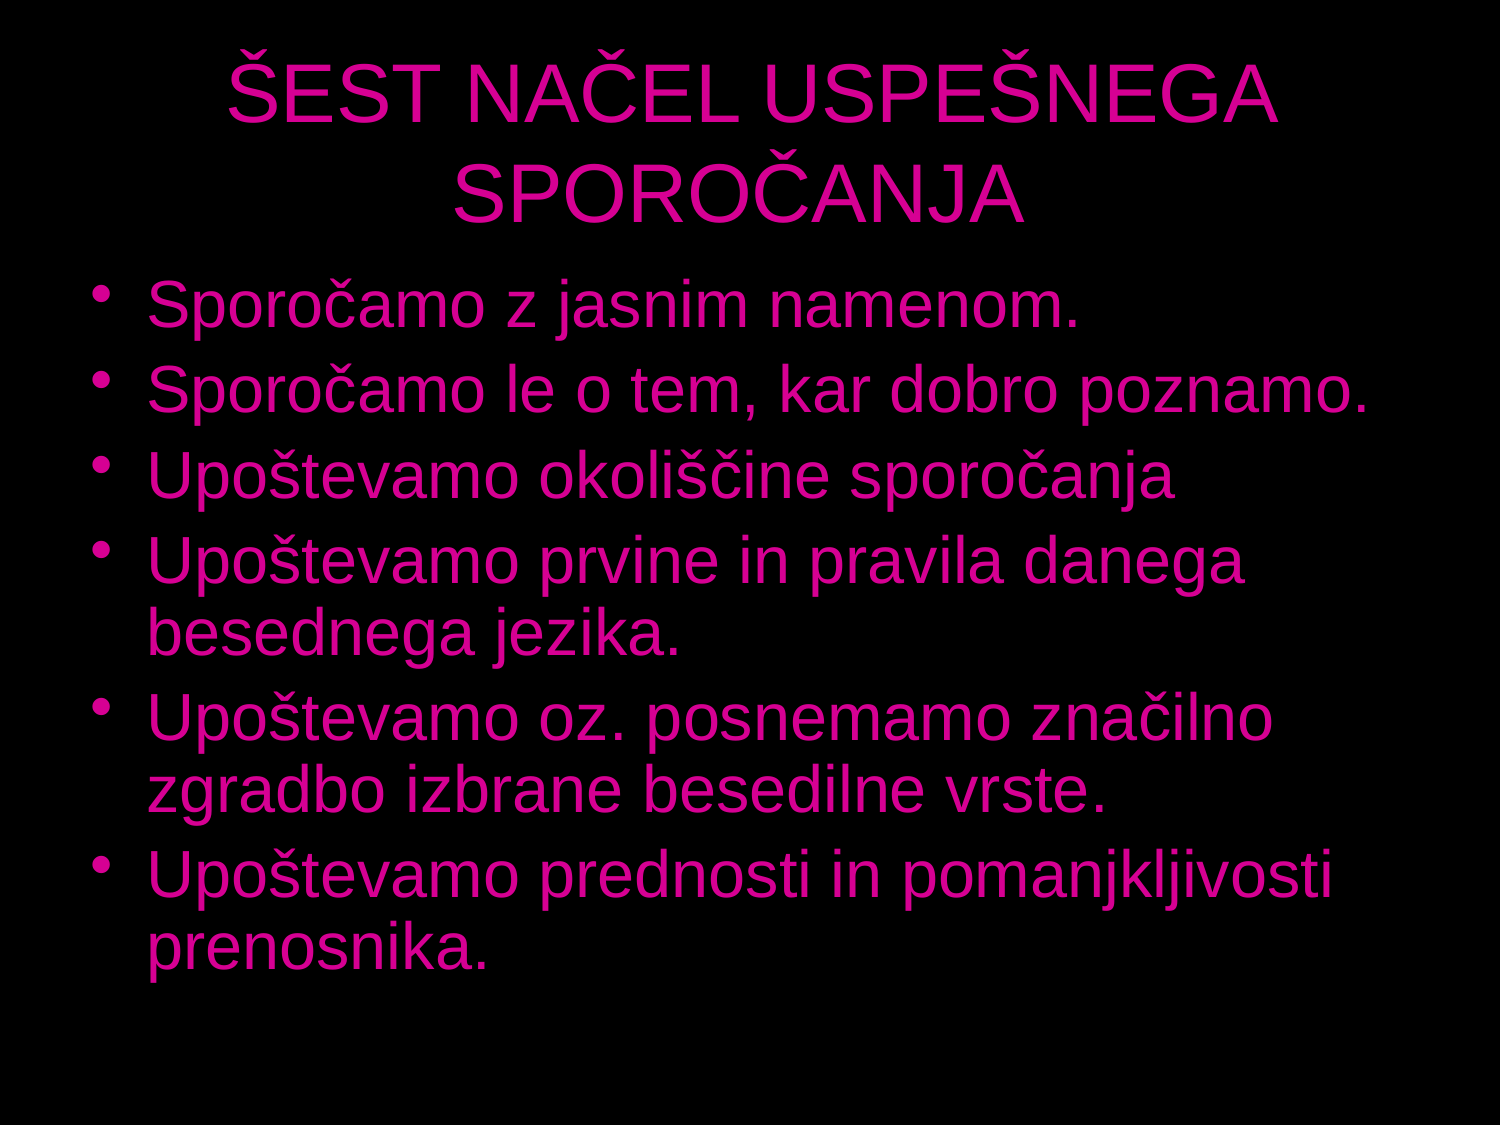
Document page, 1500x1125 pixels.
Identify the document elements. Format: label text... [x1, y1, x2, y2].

title ŠEST NAČEL USPEŠNEGA SPOROČANJA: [75, 45, 1425, 233]
list Sporočamo z jasnim namenom. Sporočamo le o tem, kar dobro poznamo. Upoštevamo okoliščine sporočanja Upoštevamo prvine in pravila danega besednega jezika. Upoštevamo oz. posnemamo značilno zgradbo izbrane besedilne vrste. Upoštevamo prednosti in pomanjkljivosti prenosnika. [75, 262, 1425, 1005]
